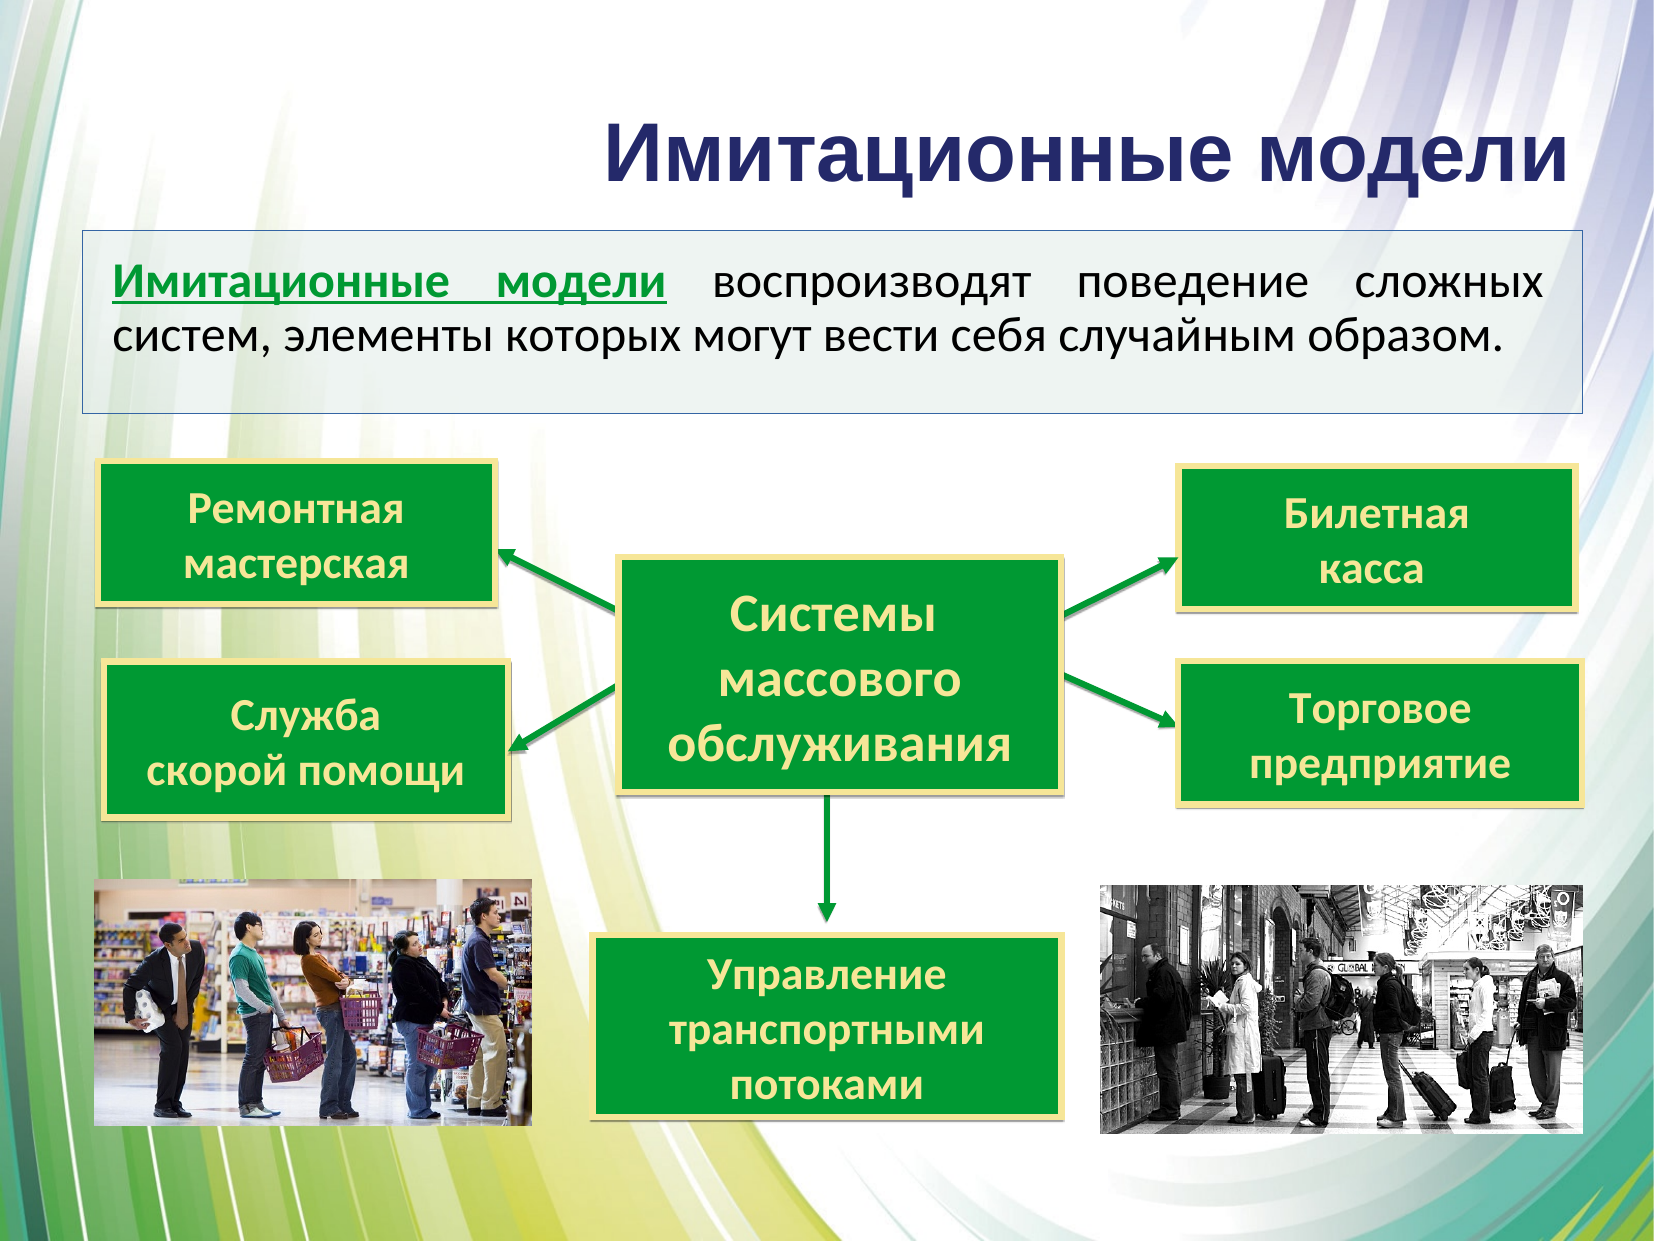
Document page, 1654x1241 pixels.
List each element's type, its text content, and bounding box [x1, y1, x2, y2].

text_box Системы массового обслуживания [618, 557, 1062, 792]
text_box Ремонтная мастерская [97, 460, 495, 604]
text_box Торговое предприятие [1178, 661, 1583, 805]
text_box Билетная касса [1178, 466, 1576, 610]
text_box Служба скорой помощи [103, 661, 508, 818]
title Имитационные модели [82, 57, 1571, 249]
text_box [82, 230, 1583, 414]
text_box Имитационные модели воспроизводят поведение сложных систем, элементы которых могут вести себя случайным образом. [97, 246, 1560, 371]
picture [0, 0, 1654, 1241]
text_box Управление транспортными потоками [592, 934, 1062, 1118]
